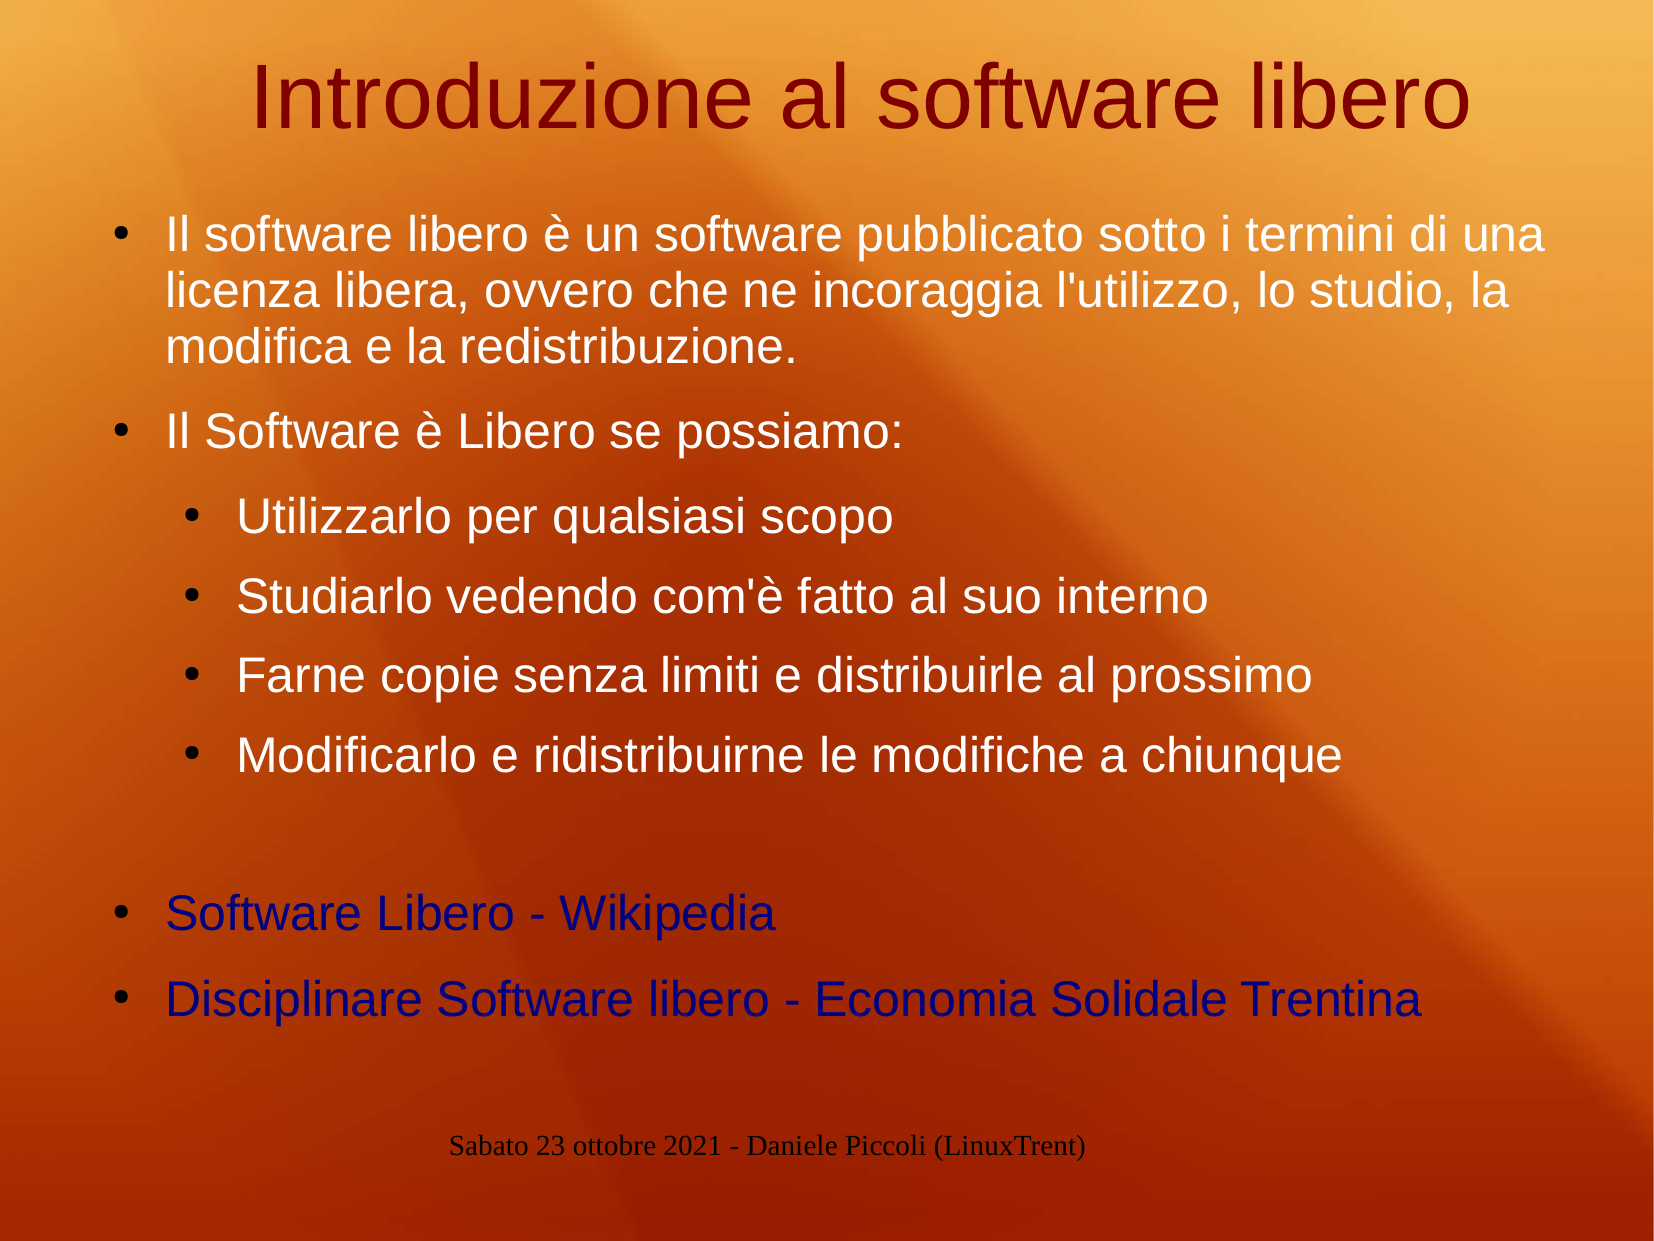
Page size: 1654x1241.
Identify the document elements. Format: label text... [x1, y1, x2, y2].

picture [0, 0, 1654, 1241]
list Il software libero è un software pubblicato sotto i termini di una licenza libera, ovvero che ne incoraggia l'utilizzo, lo studio, la modifica e la redistribuzione. Il Software è Libero se possiamo: Utilizzarlo per qualsiasi scopo Studiarlo vedendo com'è fatto al suo interno Farne copie senza limiti e distribuirle al prossimo Modificarlo e ridistribuirne le modifiche a chiunque Software Libero - Wikipedia Disciplinare Software libero - Economia Solidale Trentina [94, 206, 1553, 1063]
title Introduzione al software libero [82, 45, 1571, 148]
